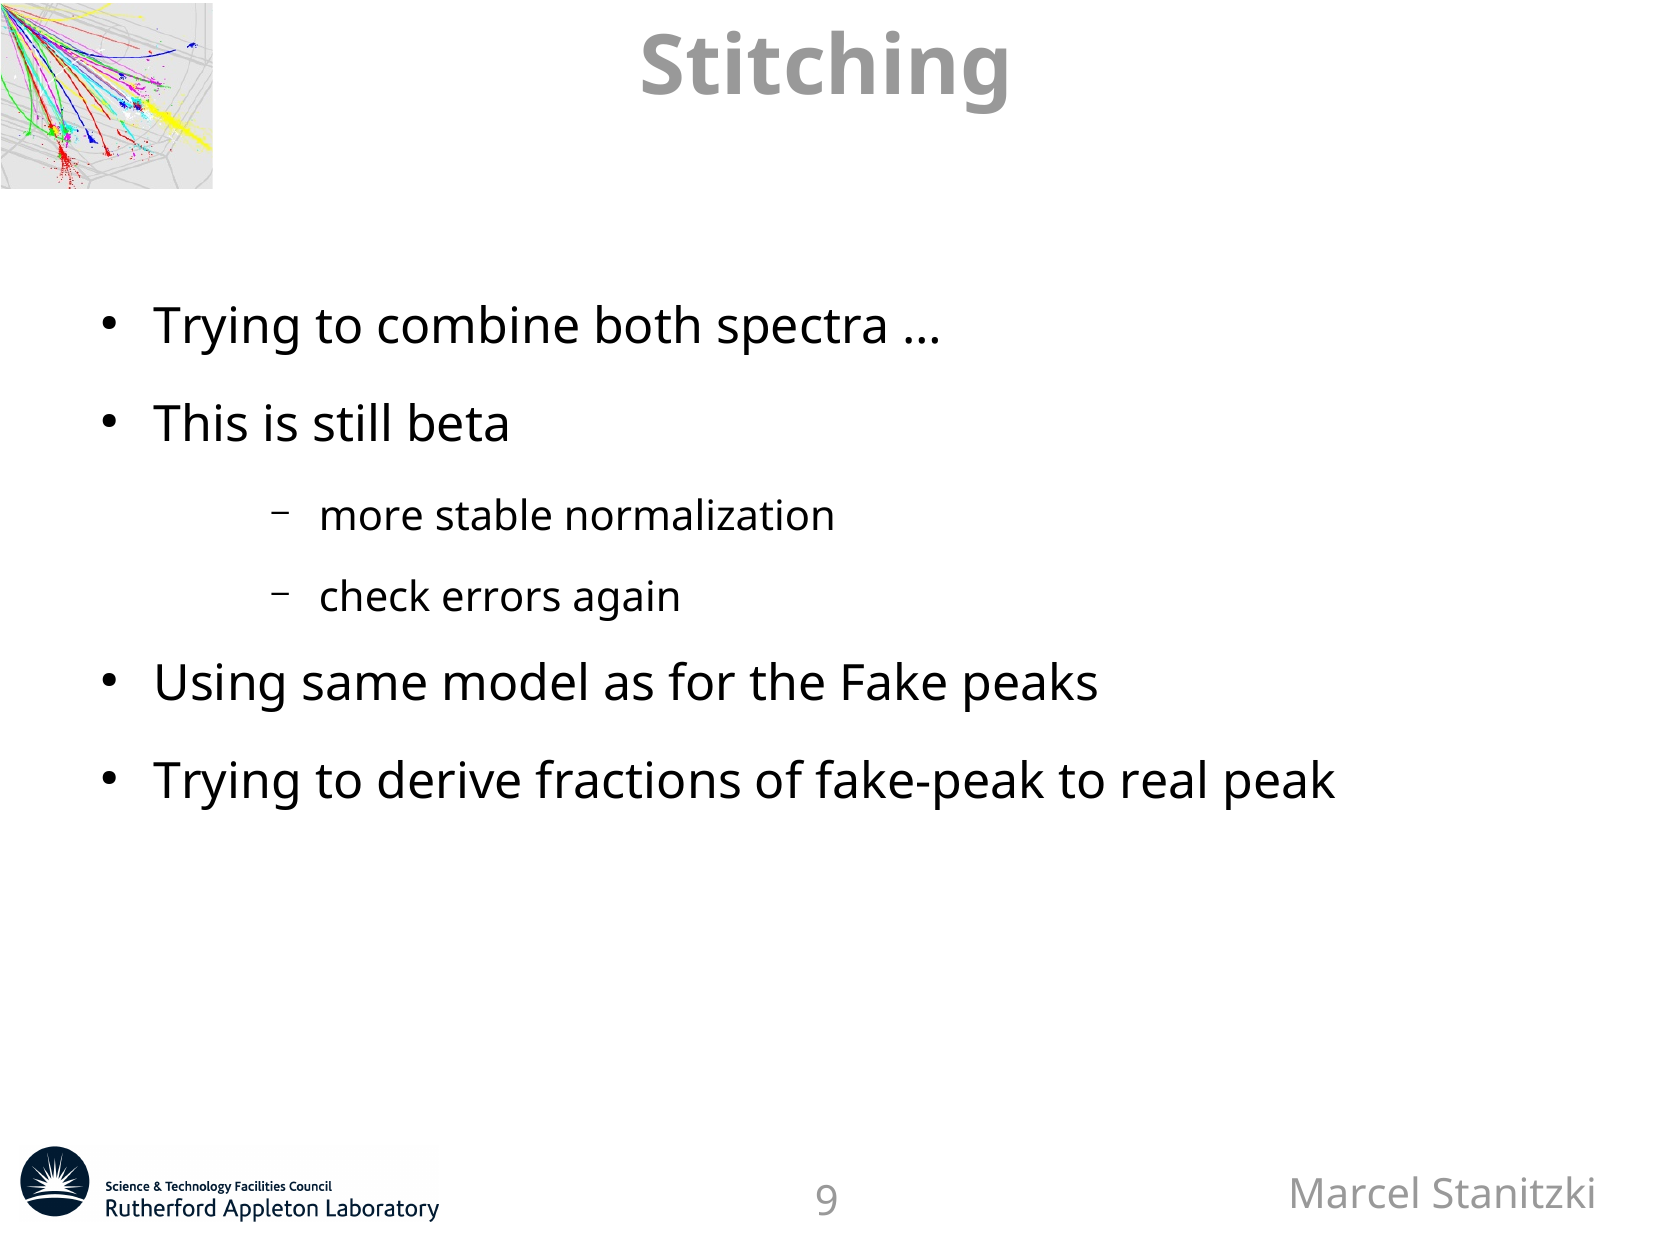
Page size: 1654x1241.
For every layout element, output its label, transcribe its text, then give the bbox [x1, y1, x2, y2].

title Stitching [203, 5, 1451, 119]
picture [19, 1145, 439, 1222]
list Trying to combine both spectra … This is still beta more stable normalization check errors again Using same model as for the Fake peaks Trying to derive fractions of fake-peak to real peak [82, 290, 1571, 1094]
picture [0, 3, 213, 189]
